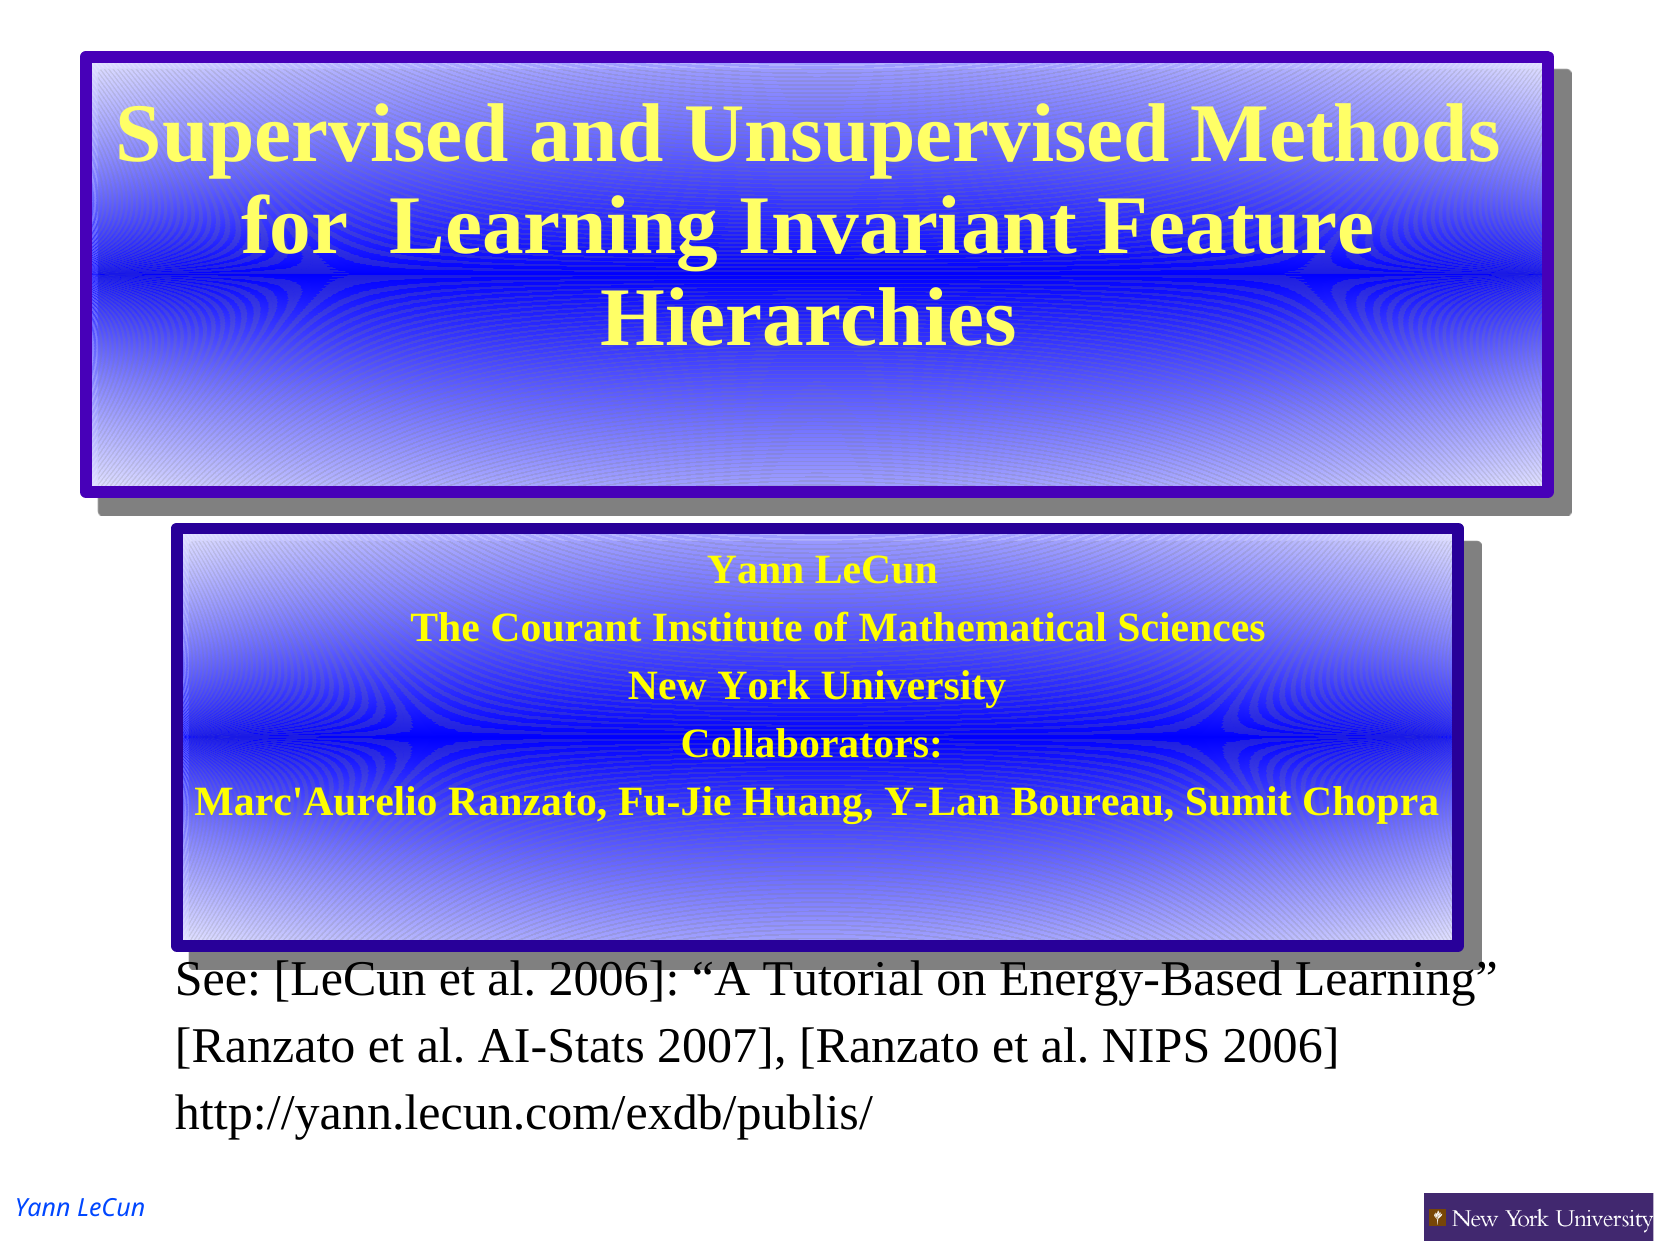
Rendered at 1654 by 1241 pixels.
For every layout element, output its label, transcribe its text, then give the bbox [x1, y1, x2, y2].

picture [1424, 1193, 1654, 1241]
text_box Supervised and Unsupervised Methods for Learning Invariant Feature Hierarchies [85, 56, 1548, 492]
text_box See: [LeCun et al. 2006]: “A Tutorial on Energy-Based Learning” [Ranzato et al. AI-Stats 2007], [Ranzato et al. NIPS 2006] http://yann.lecun.com/exdb/publis/ [175, 951, 1499, 1197]
text_box Yann LeCun The Courant Institute of Mathematical Sciences New York University Collaborators: Marc'Aurelio Ranzato, Fu-Jie Huang, Y-Lan Boureau, Sumit Chopra [176, 528, 1459, 946]
